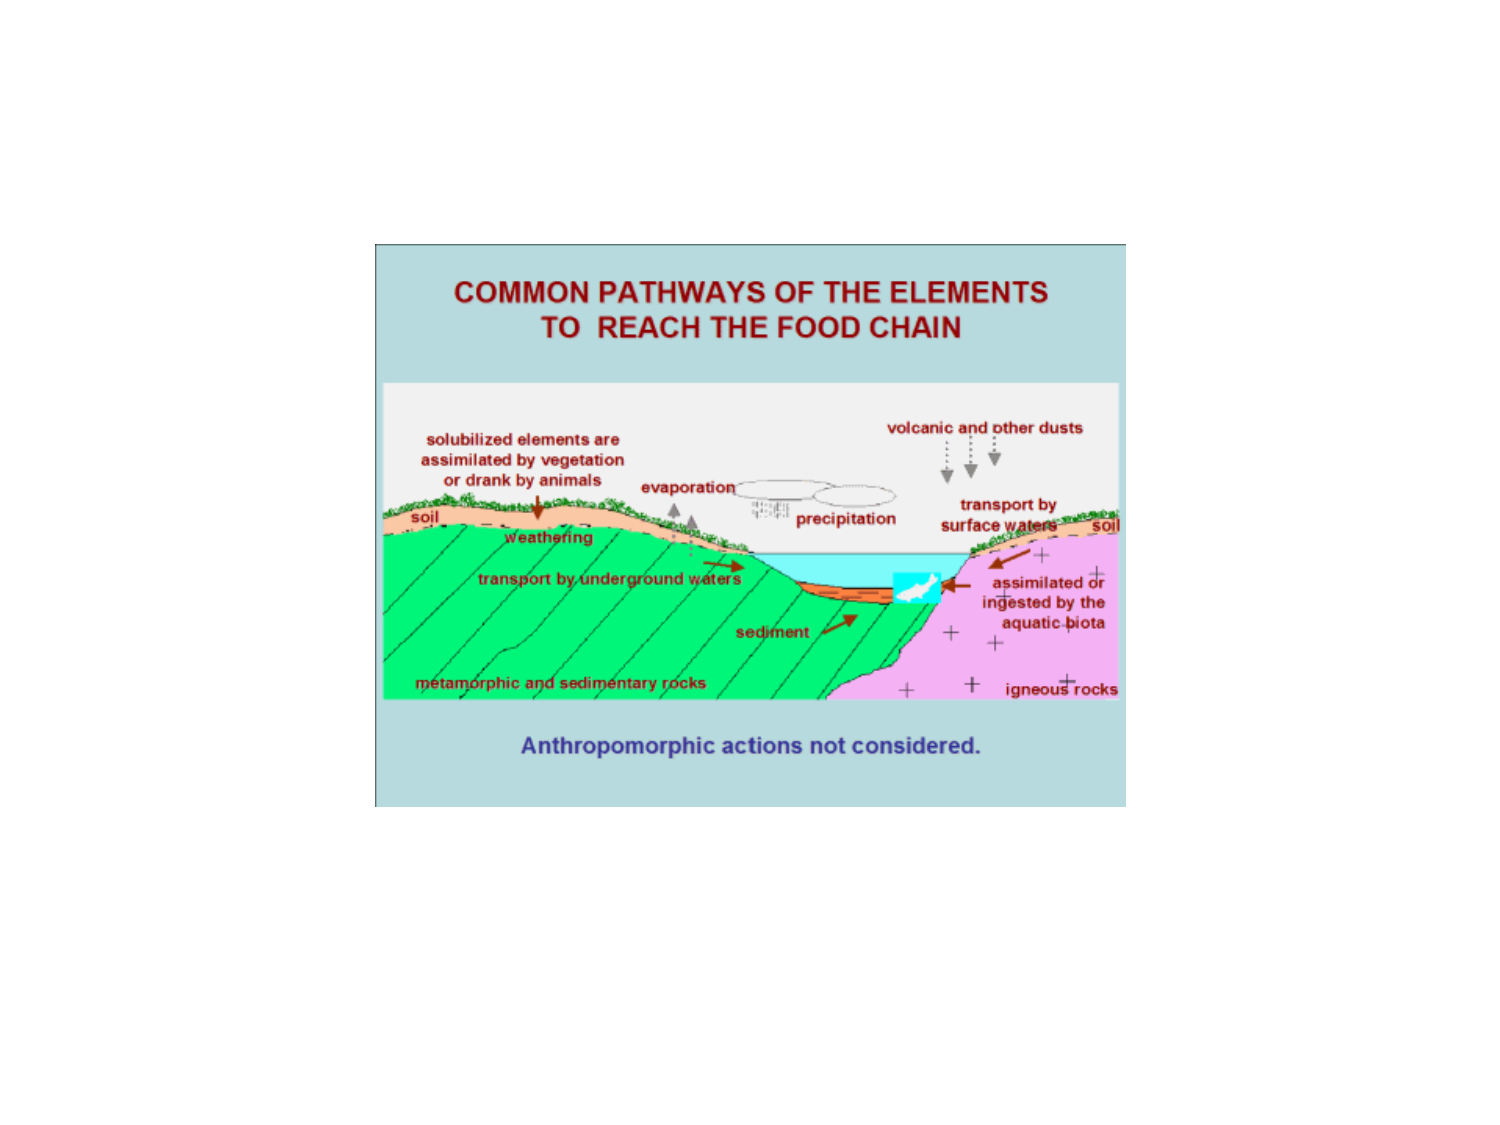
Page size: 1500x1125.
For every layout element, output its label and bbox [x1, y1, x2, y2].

text_box [375, 244, 1126, 808]
